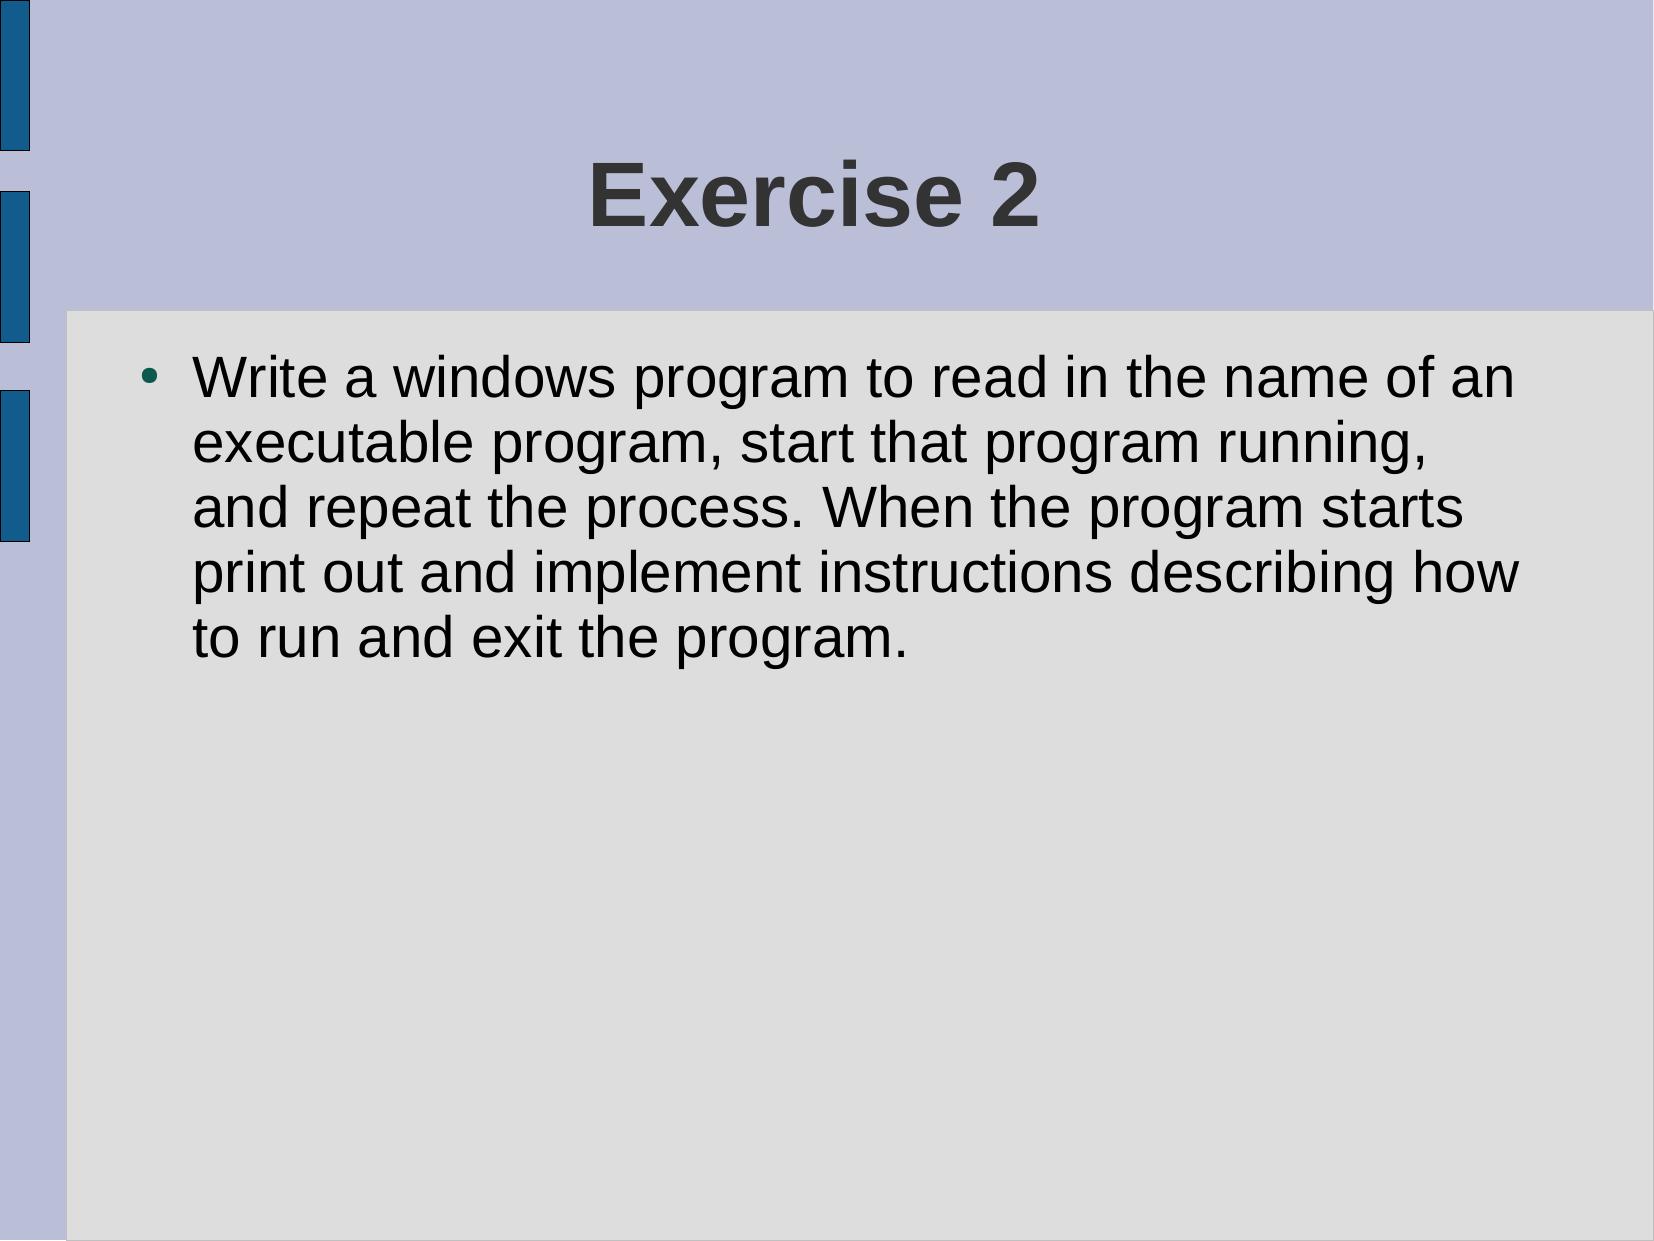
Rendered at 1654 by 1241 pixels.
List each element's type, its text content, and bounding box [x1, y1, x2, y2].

list Write a windows program to read in the name of an executable program, start that program running, and repeat the process. When the program starts print out and implement instructions describing how to run and exit the program. [121, 344, 1534, 1175]
title Exercise 2 [121, 91, 1534, 299]
